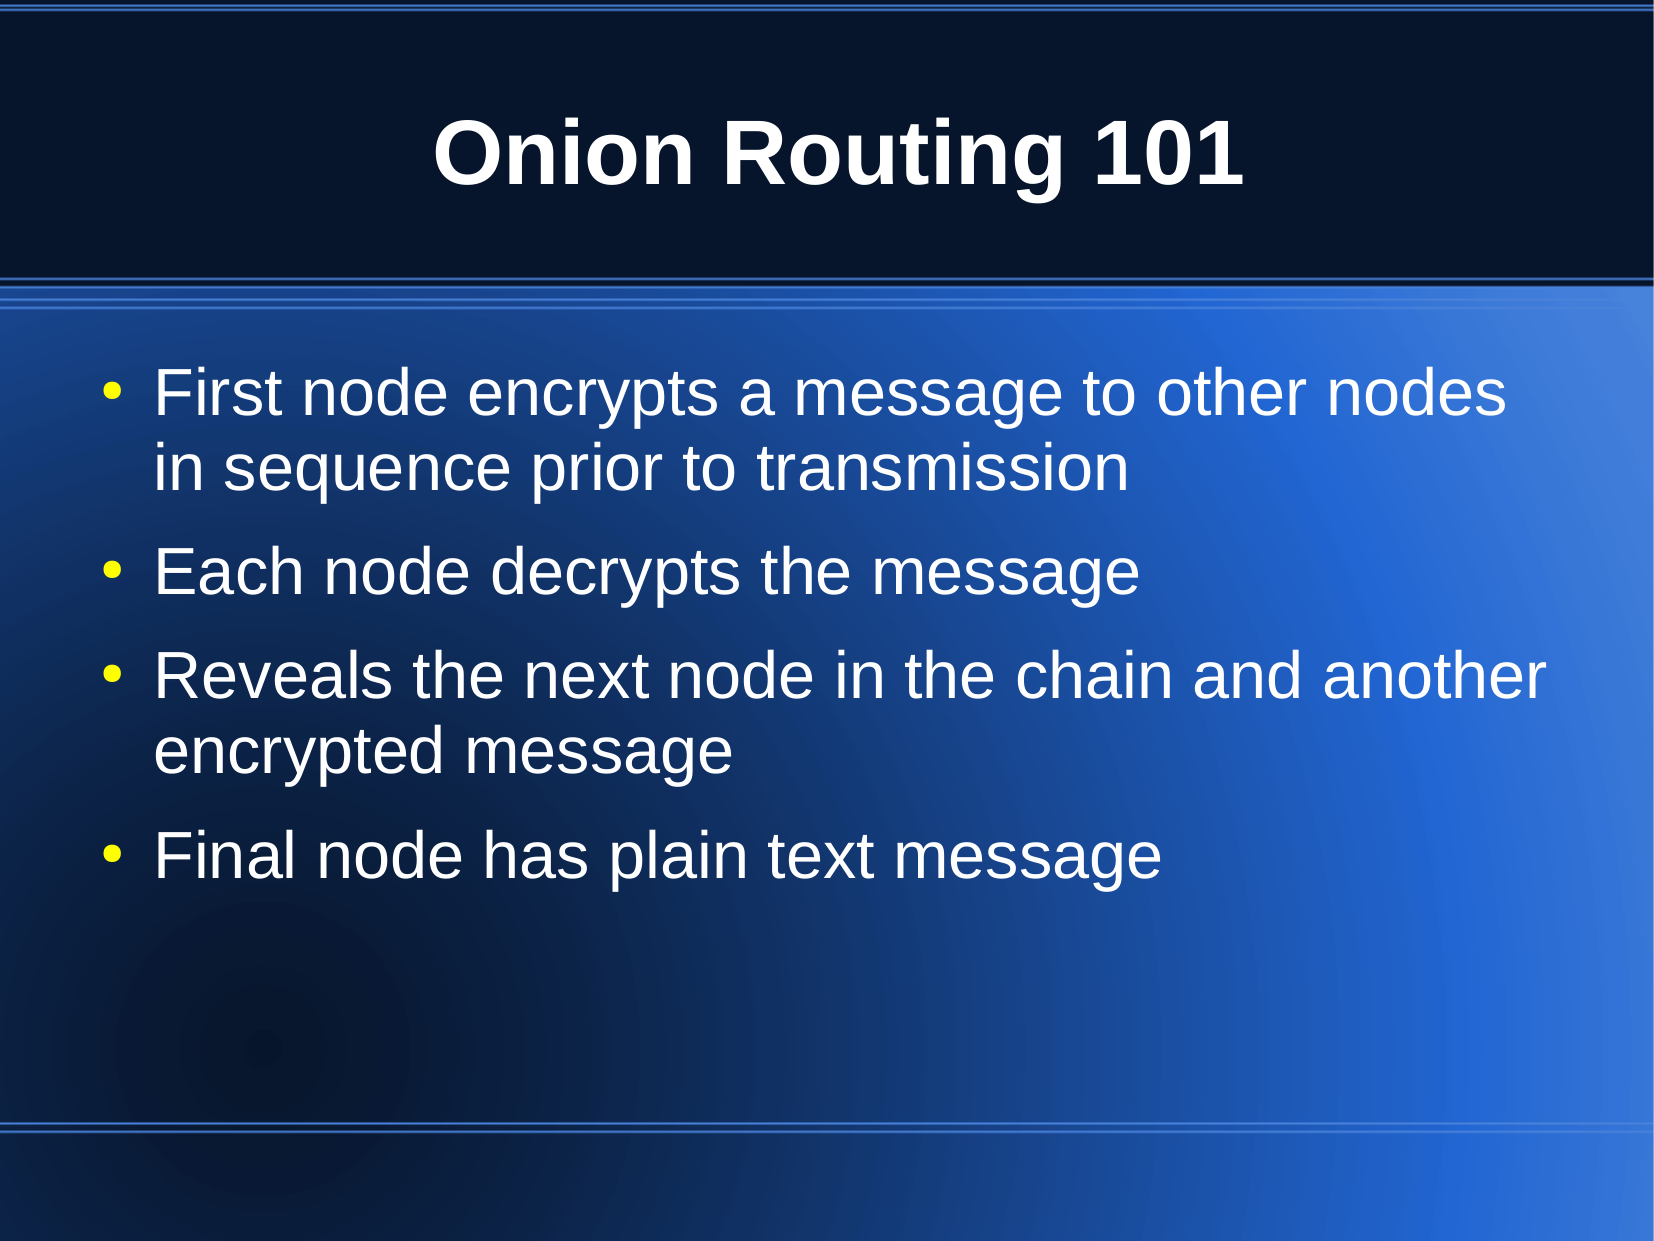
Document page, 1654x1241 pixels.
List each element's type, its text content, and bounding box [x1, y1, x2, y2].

picture [0, 0, 1654, 1241]
list First node encrypts a message to other nodes in sequence prior to transmission Each node decrypts the message Reveals the next node in the chain and another encrypted message Final node has plain text message [82, 355, 1571, 1043]
title Onion Routing 101 [82, 56, 1571, 250]
